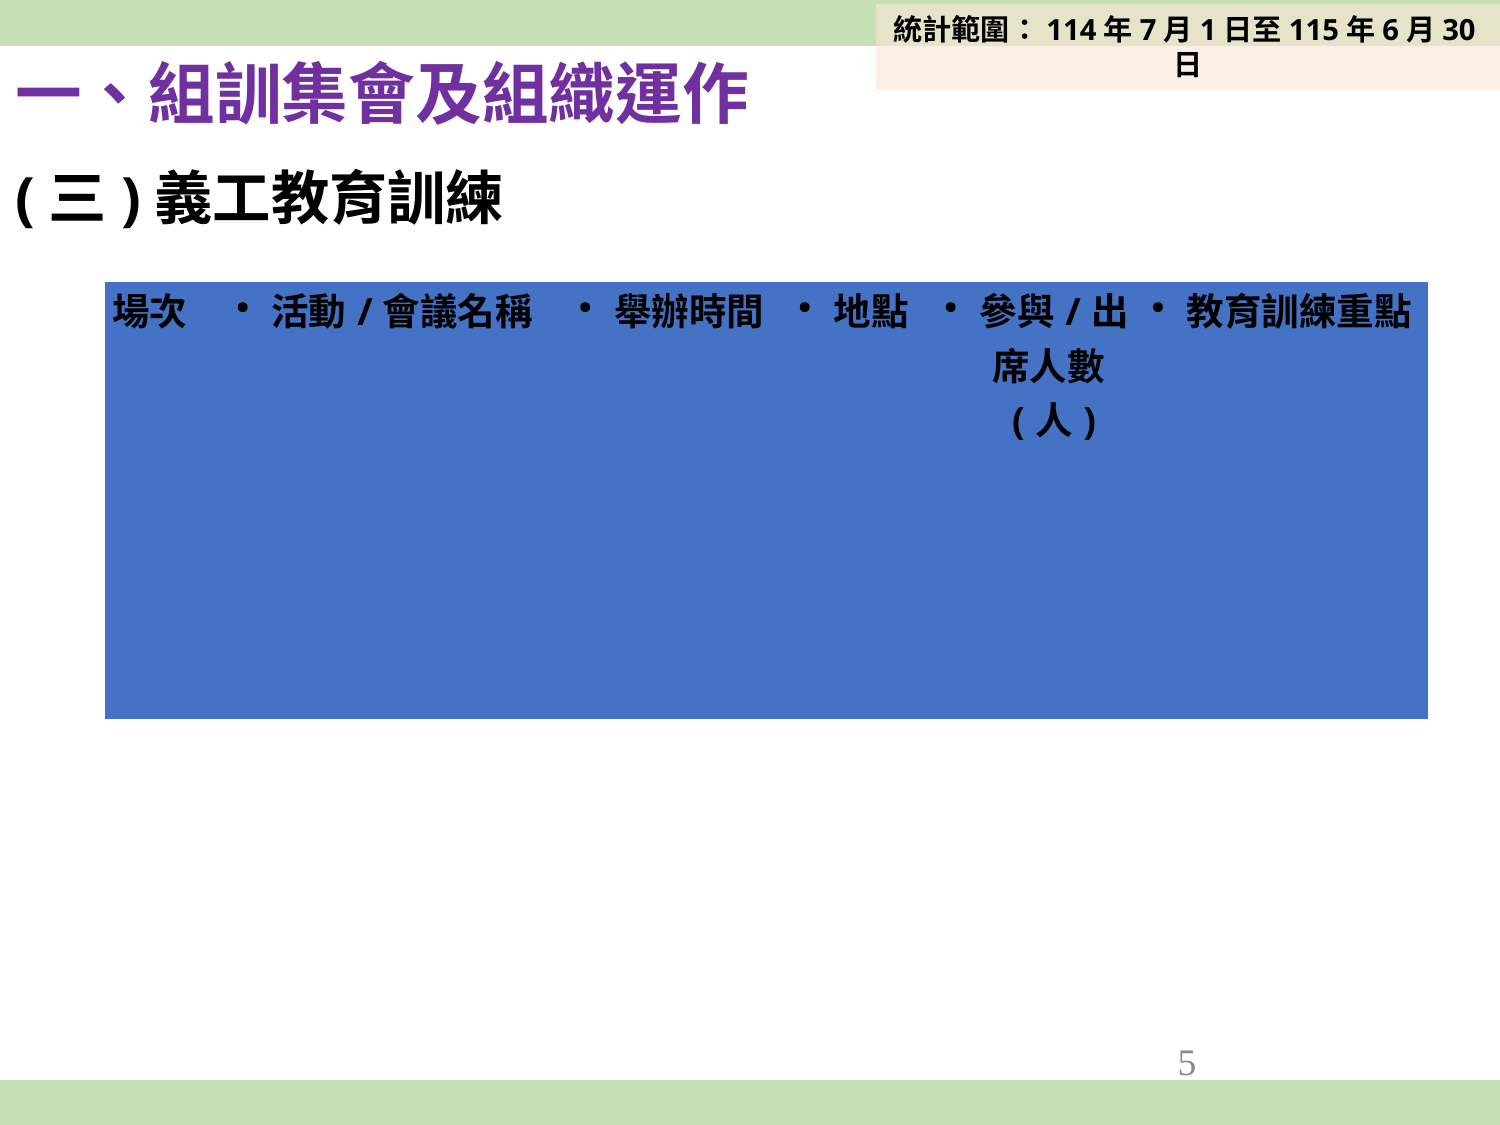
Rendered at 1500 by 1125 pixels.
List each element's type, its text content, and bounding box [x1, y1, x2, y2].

table_header 舉辦時間 [574, 282, 769, 445]
table_cell [1135, 582, 1428, 650]
table_cell [769, 514, 938, 582]
table_cell [105, 582, 195, 650]
table_cell [938, 582, 1135, 650]
table_cell [195, 445, 574, 514]
table_cell [1135, 650, 1428, 719]
table_cell [769, 650, 938, 719]
table_cell [938, 514, 1135, 582]
table_cell [574, 445, 769, 514]
table_cell [769, 445, 938, 514]
text_box (三)義工教育訓練 [0, 154, 814, 240]
table_cell [574, 582, 769, 650]
table_header 教育訓練重點 [1135, 282, 1428, 445]
text_box [1162, 1030, 1500, 1091]
table_cell [195, 582, 574, 650]
table_header 參與/出席人數(人) [938, 282, 1135, 445]
table_cell [105, 650, 195, 719]
table_cell [1135, 445, 1428, 514]
table_cell [938, 445, 1135, 514]
table_cell [105, 514, 195, 582]
table_cell [1135, 514, 1428, 582]
table_header 場次 [105, 282, 195, 445]
table_header 地點 [769, 282, 938, 445]
table_header 活動/會議名稱 [195, 282, 574, 445]
text_box 一、組訓集會及組織運作 [0, 53, 1062, 161]
table_cell [195, 650, 574, 719]
table_cell [105, 445, 195, 514]
table_cell [938, 650, 1135, 719]
table_cell [574, 514, 769, 582]
table_cell [574, 650, 769, 719]
table_cell [769, 582, 938, 650]
table_cell [195, 514, 574, 582]
